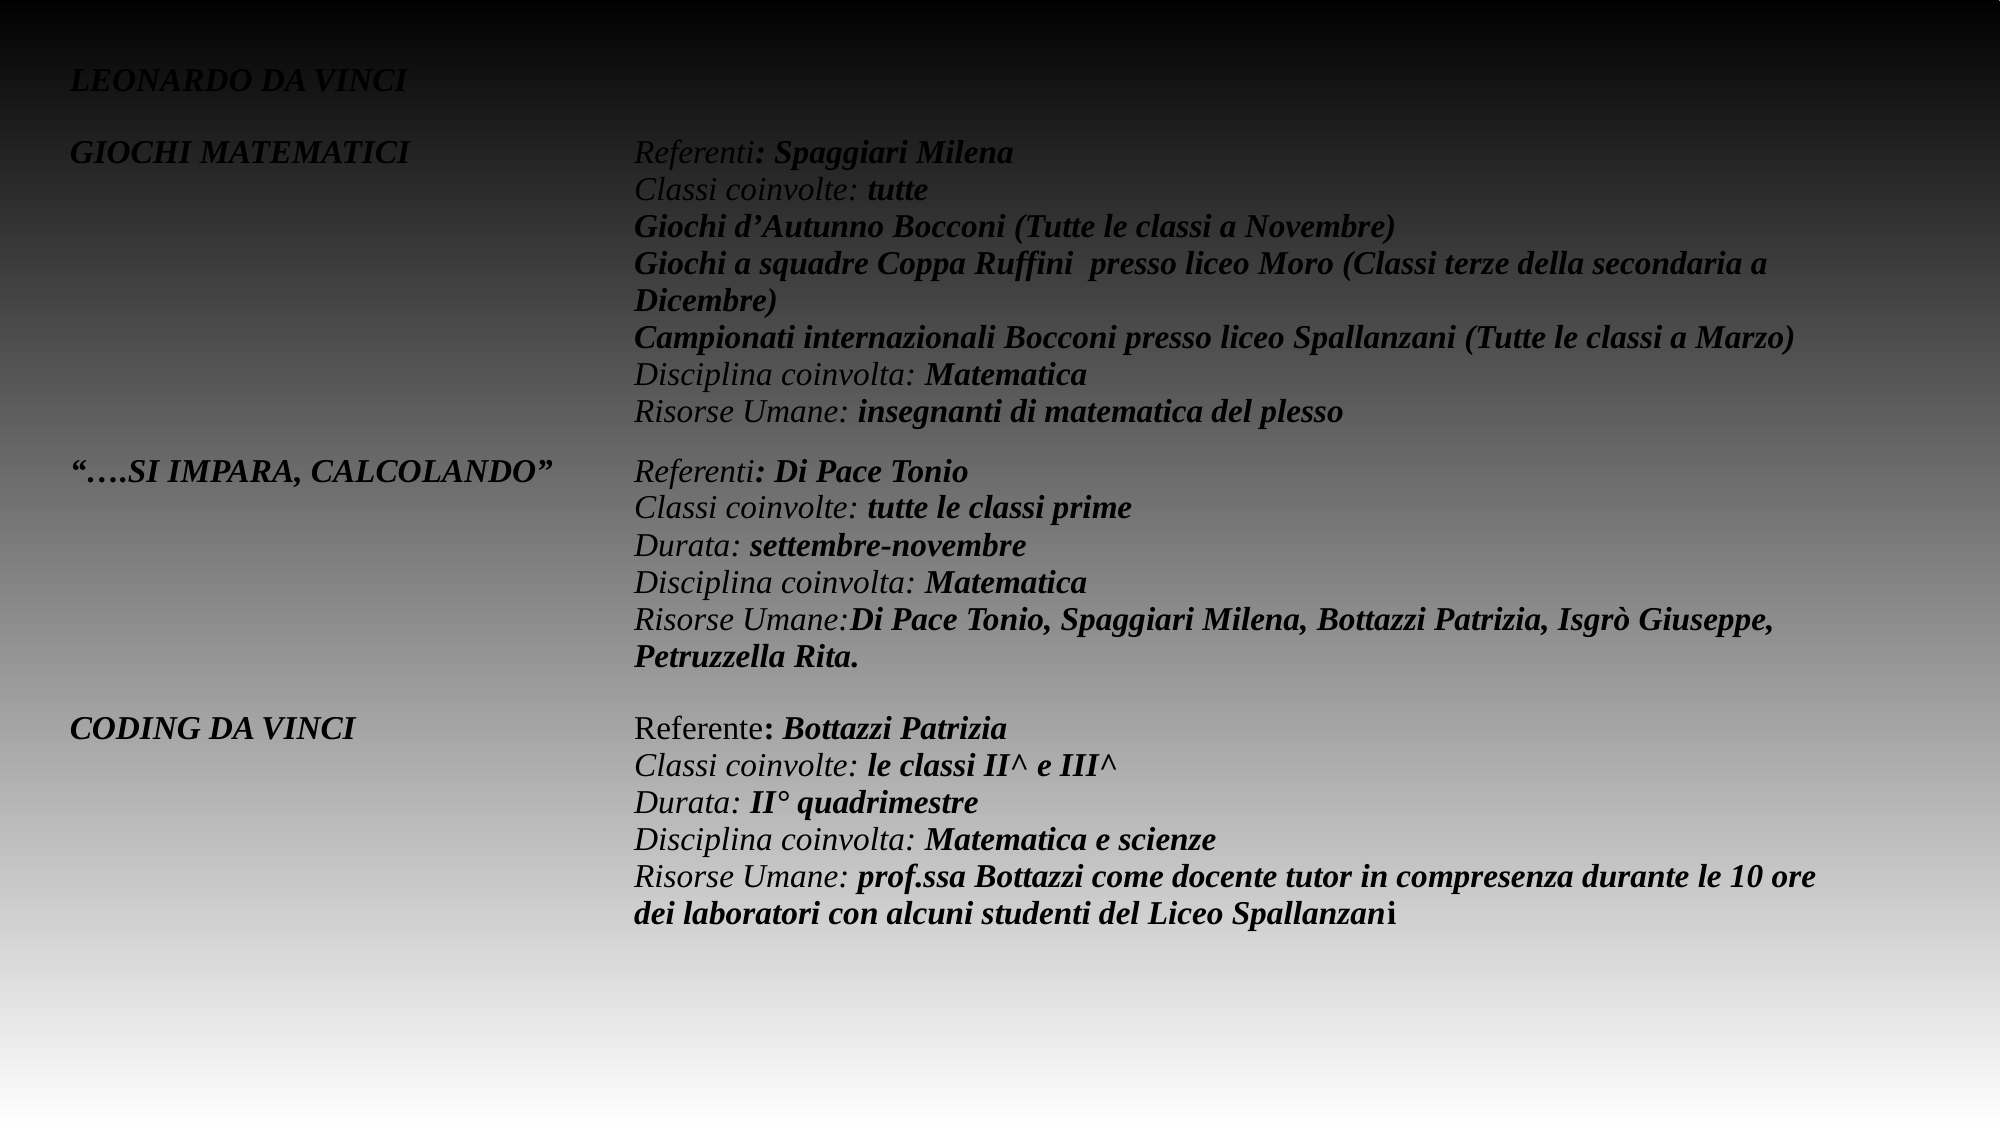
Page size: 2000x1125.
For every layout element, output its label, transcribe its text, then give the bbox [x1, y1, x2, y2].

table_cell Referente: Bottazzi Patrizia Classi coinvolte: le classi II^ e III^ Durata: II° quadrimestre Disciplina coinvolta: Matematica e scienze Risorse Umane: prof.ssa Bottazzi come docente tutor in compresenza durante le 10 ore dei laboratori con alcuni studenti del Liceo Spallanzani [619, 702, 1874, 964]
table_cell CODING DA VINCI [55, 702, 619, 964]
table_cell Referenti: Di Pace Tonio Classi coinvolte: tutte le classi prime Durata: settembre-novembre Disciplina coinvolta: Matematica Risorse Umane:Di Pace Tonio, Spaggiari Milena, Bottazzi Patrizia, Isgrò Giuseppe, Petruzzella Rita. [619, 445, 1874, 702]
table_cell “….SI IMPARA, CALCOLANDO” [55, 445, 619, 702]
table_header [619, 55, 1874, 126]
table_cell Referenti: Spaggiari Milena Classi coinvolte: tutte Giochi d’Autunno Bocconi (Tutte le classi a Novembre) Giochi a squadre Coppa Ruffini presso liceo Moro (Classi terze della secondaria a Dicembre) Campionati internazionali Bocconi presso liceo Spallanzani (Tutte le classi a Marzo) Disciplina coinvolta: Matematica Risorse Umane: insegnanti di matematica del plesso [619, 126, 1874, 445]
table_header LEONARDO DA VINCI [55, 55, 619, 126]
table_cell GIOCHI MATEMATICI [55, 126, 619, 445]
